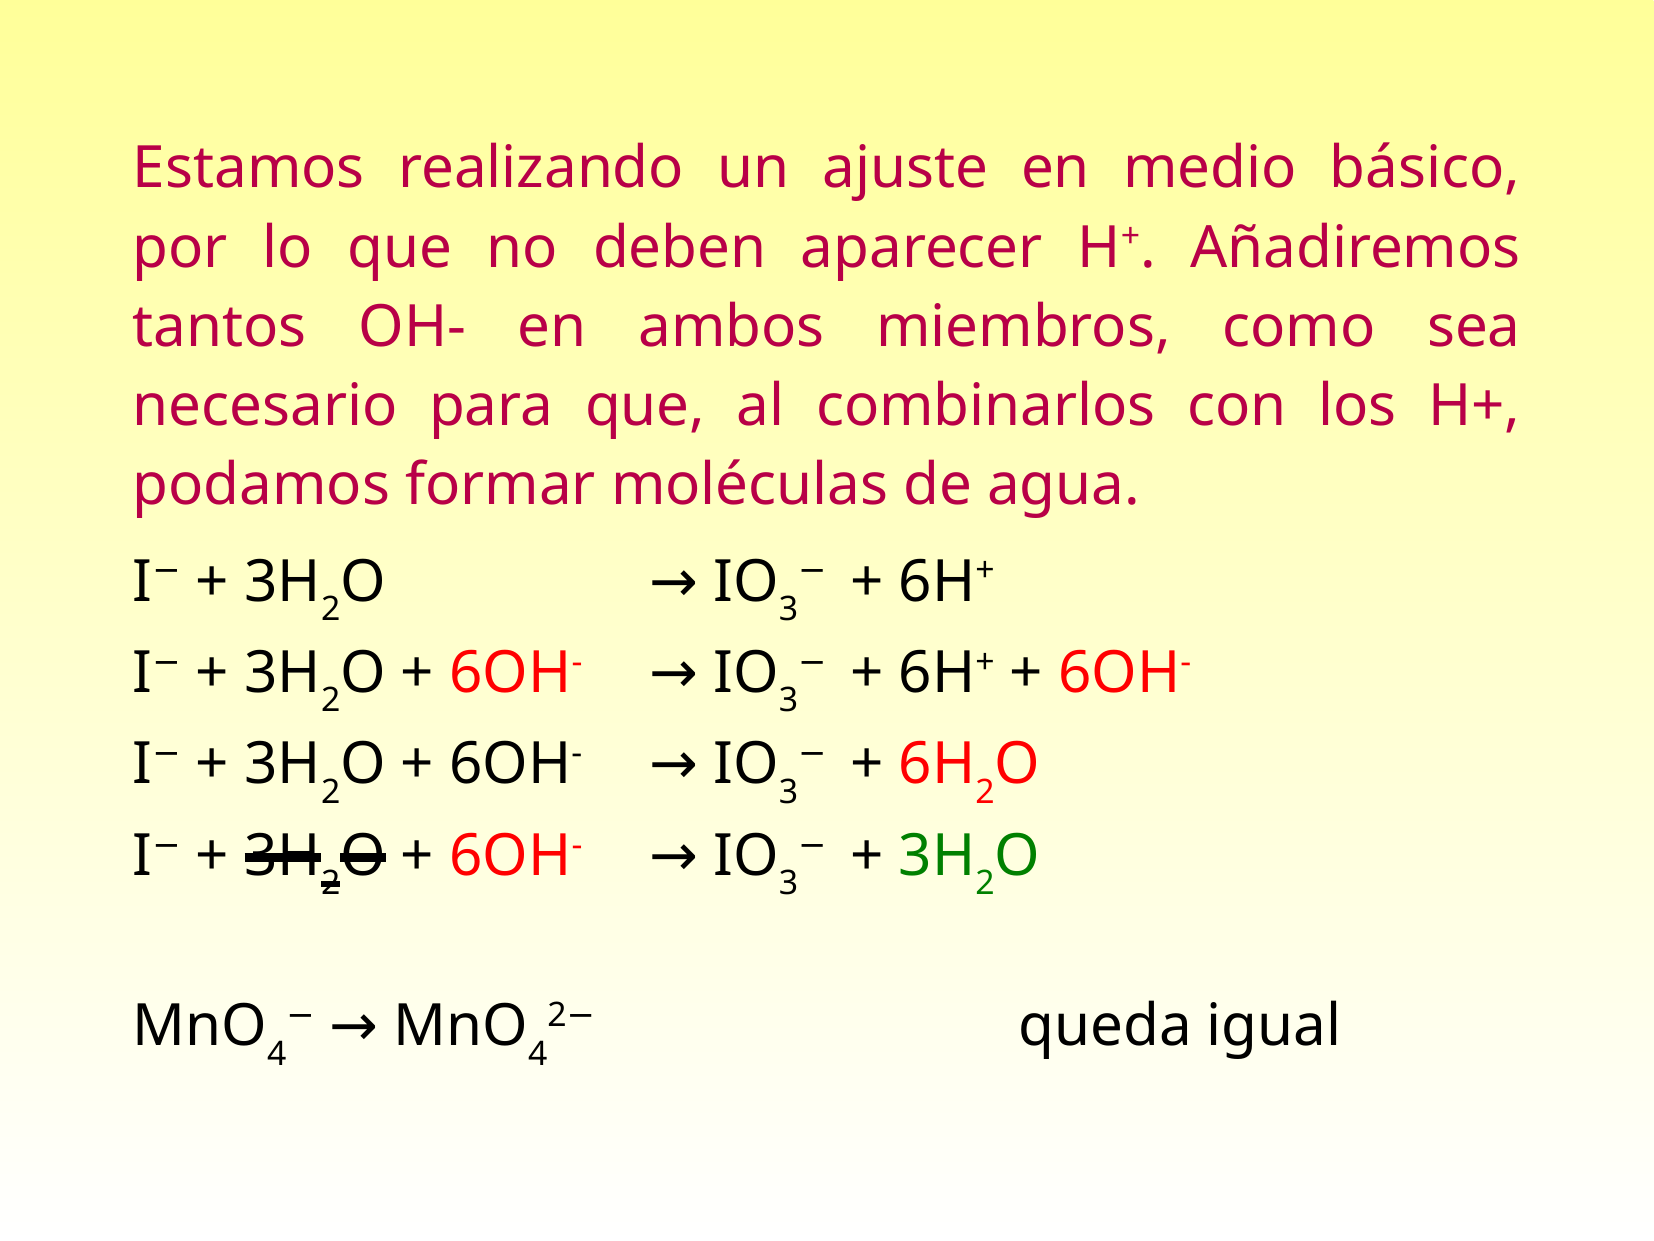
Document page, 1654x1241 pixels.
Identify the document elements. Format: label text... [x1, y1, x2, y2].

text_box I− + 3H2O → IO3− + 6H+ I− + 3H2O + 6OH- → IO3− + 6H+ + 6OH- I− + 3H2O + 6OH- → IO3− + 6H2O I− + 3H2O + 6OH- → IO3− + 3H2O MnO4− → MnO42− queda igual [118, 531, 1536, 1035]
text_box Estamos realizando un ajuste en medio básico, por lo que no deben aparecer H+. Añadiremos tantos OH- en ambos miembros, como sea necesario para que, al combinarlos con los H+, podamos formar moléculas de agua. [118, 118, 1536, 524]
